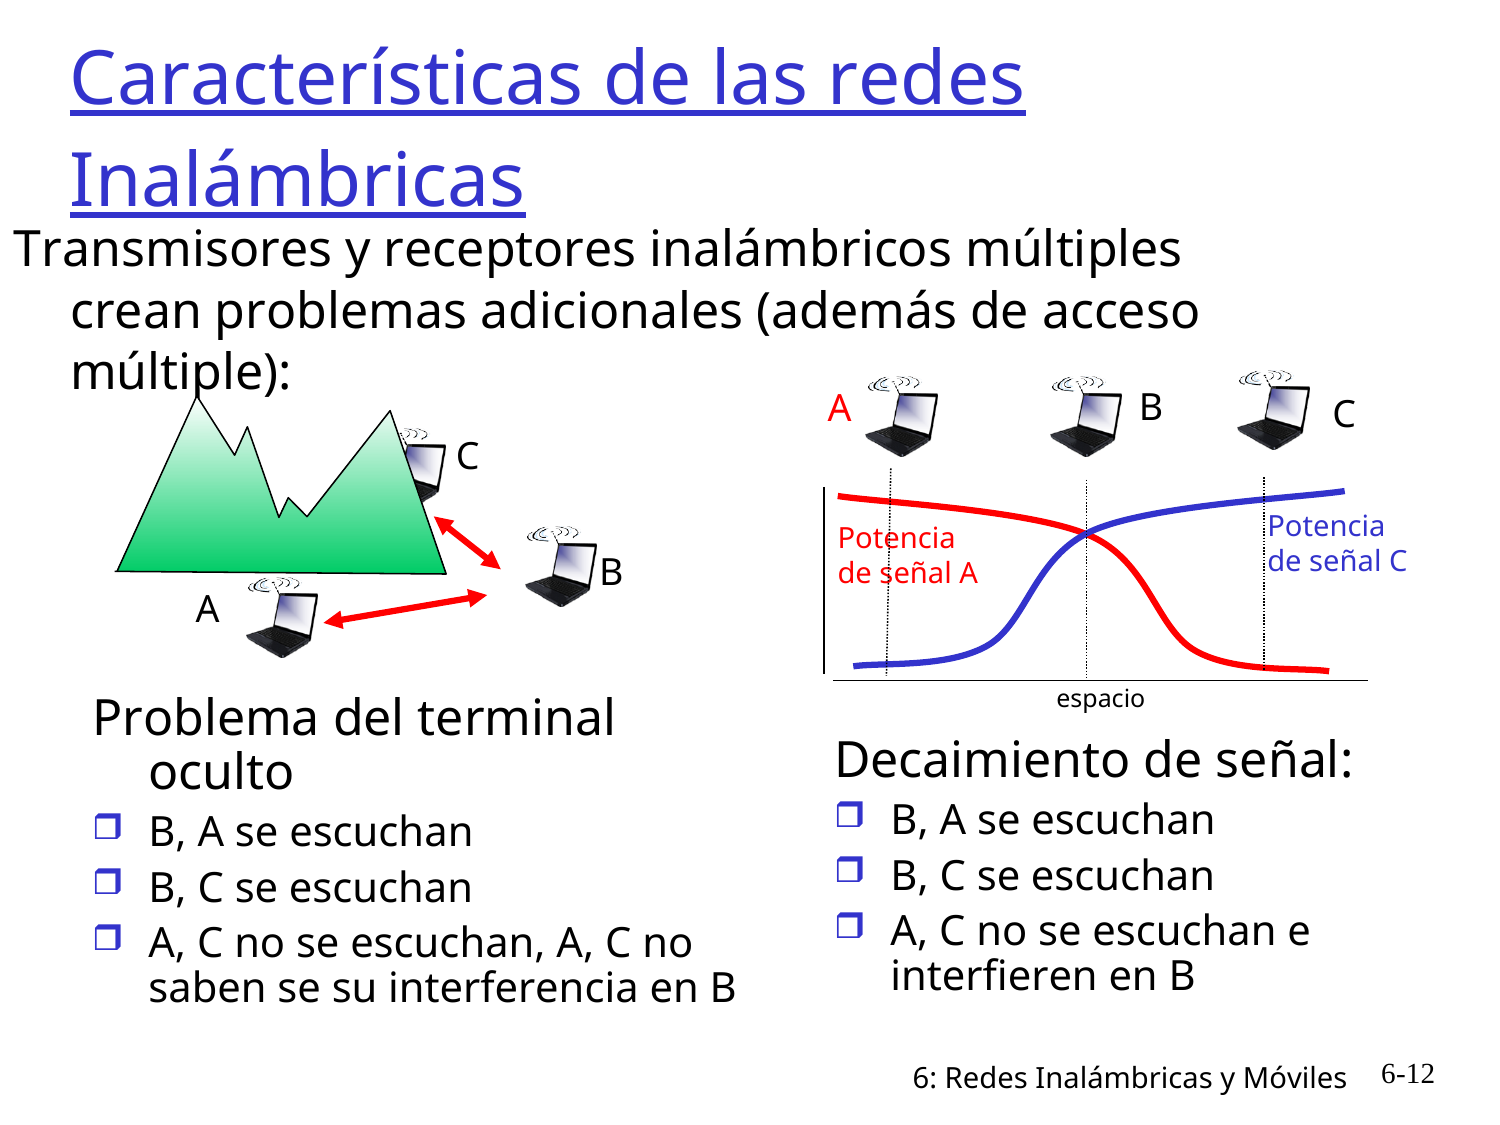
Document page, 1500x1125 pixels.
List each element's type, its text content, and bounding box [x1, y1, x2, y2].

text_box Problema del terminal oculto B, A se escuchan B, C se escuchan A, C no se escuchan, A, C no saben se su interferencia en B [77, 684, 758, 1053]
text_box A [812, 375, 867, 437]
text_box Potencia de señal A [825, 511, 994, 598]
list Transmisores y receptores inalámbricos múltiples crean problemas adicionales (además de acceso múltiple): [0, 209, 1275, 394]
picture [1237, 368, 1310, 451]
text_box Potencia de señal C [1252, 499, 1423, 586]
text_box B [596, 540, 639, 601]
text_box B [1124, 375, 1179, 436]
text_box C [1317, 382, 1372, 443]
picture [525, 524, 597, 607]
picture [1050, 374, 1122, 457]
text_box A [180, 577, 235, 638]
title Características de las redes Inalámbricas [55, 31, 1462, 222]
picture [865, 374, 938, 457]
text_box [114, 395, 447, 575]
picture [246, 575, 318, 658]
text_box C [441, 424, 495, 485]
picture [396, 426, 446, 509]
text_box espacio [1041, 674, 1161, 720]
text_box Decaimiento de señal: B, A se escuchan B, C se escuchan A, C no se escuchan e interfieren en B [819, 727, 1500, 946]
